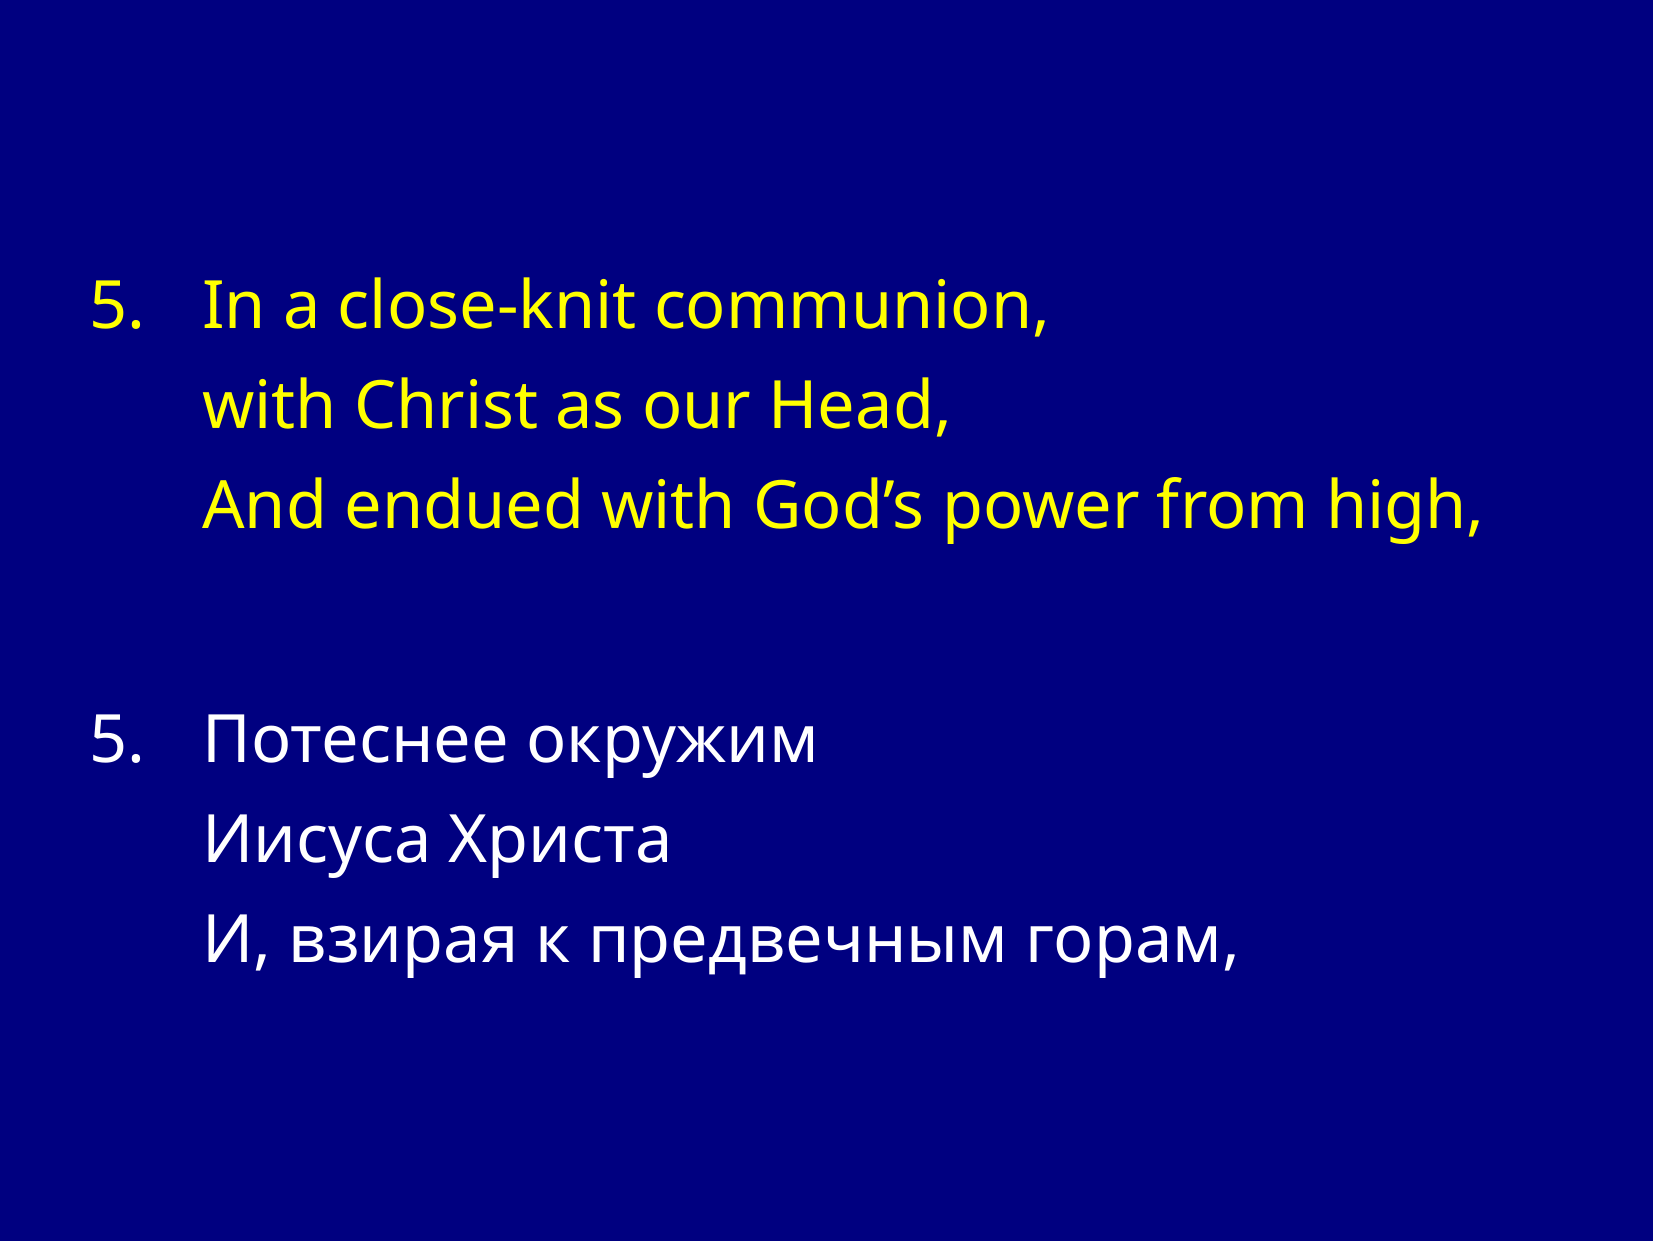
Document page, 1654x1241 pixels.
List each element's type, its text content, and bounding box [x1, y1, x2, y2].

text_box 5. In a close-knit communion, with Christ as our Head, And endued with God’s power from high, [75, 150, 1653, 638]
text_box 5. Потеснее окружим Иисуса Христа И, взирая к предвечным горам, [75, 675, 1576, 1163]
